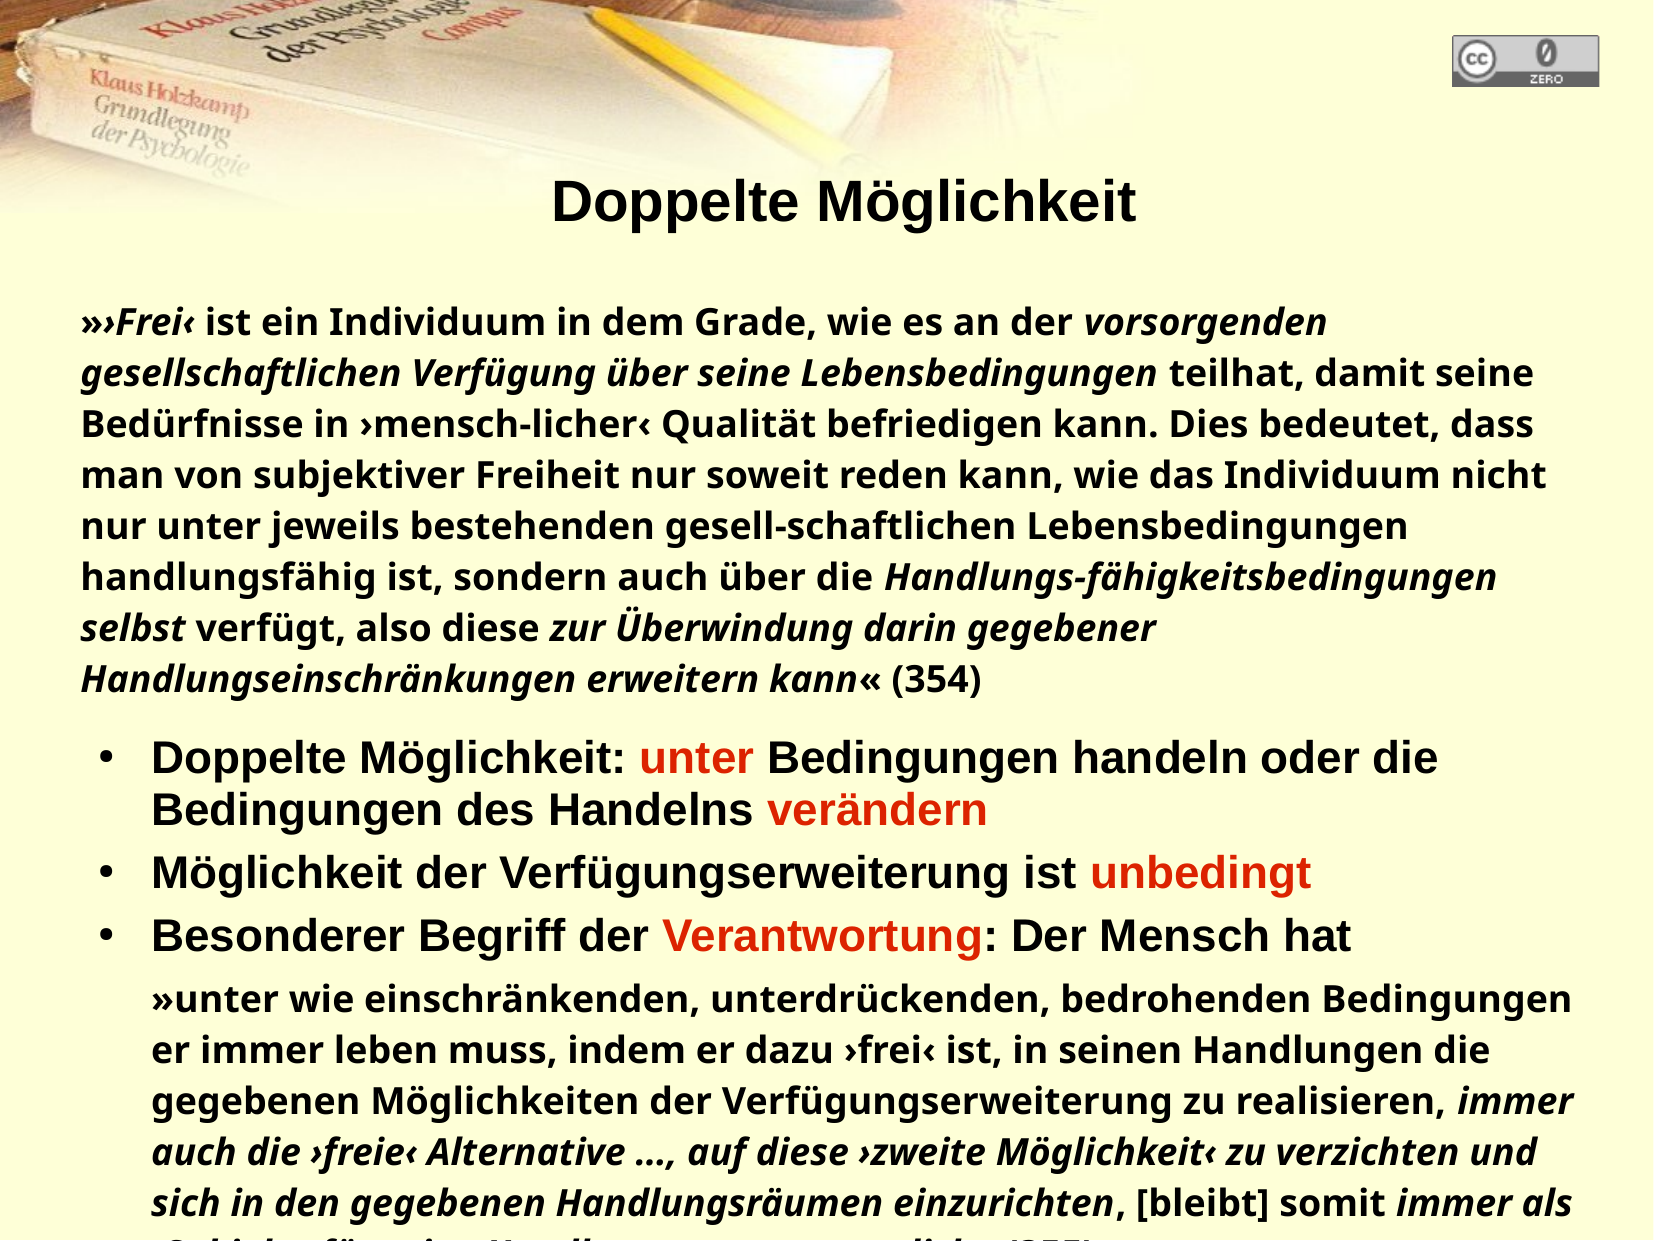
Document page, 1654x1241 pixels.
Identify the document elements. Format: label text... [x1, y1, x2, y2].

list »›Frei‹ ist ein Individuum in dem Grade, wie es an der vorsorgenden gesellschaftlichen Verfügung über seine Lebensbedingungen teilhat, damit seine Bedürfnisse in ›mensch-licher‹ Qualität befriedigen kann. Dies bedeutet, dass man von subjektiver Freiheit nur soweit reden kann, wie das Individuum nicht nur unter jeweils bestehenden gesell-schaftlichen Lebensbedingungen handlungsfähig ist, sondern auch über die Handlungs-fähigkeitsbedingungen selbst verfügt, also diese zur Überwindung darin gegebener Handlungseinschränkungen erweitern kann« (354) Doppelte Möglichkeit: unter Bedingungen handeln oder die Bedingungen des Handelns verändern Möglichkeit der Verfügungserweiterung ist unbedingt Besonderer Begriff der Verantwortung: Der Mensch hat »unter wie einschränkenden, unterdrückenden, bedrohenden Bedingungen er immer leben muss, indem er dazu ›frei‹ ist, in seinen Handlungen die gegebenen Möglichkeiten der Verfügungserweiterung zu realisieren, immer auch die ›freie‹ Alternative …, auf diese ›zweite Möglichkeit‹ zu verzichten und sich in den gegebenen Handlungsräumen einzurichten, [bleibt] somit immer als ›Subjekt‹ für seine Handlungen verantwortlich« (355) [80, 295, 1607, 1199]
title Doppelte Möglichkeit [82, 124, 1607, 278]
picture [0, 0, 1156, 213]
picture [1452, 35, 1600, 87]
